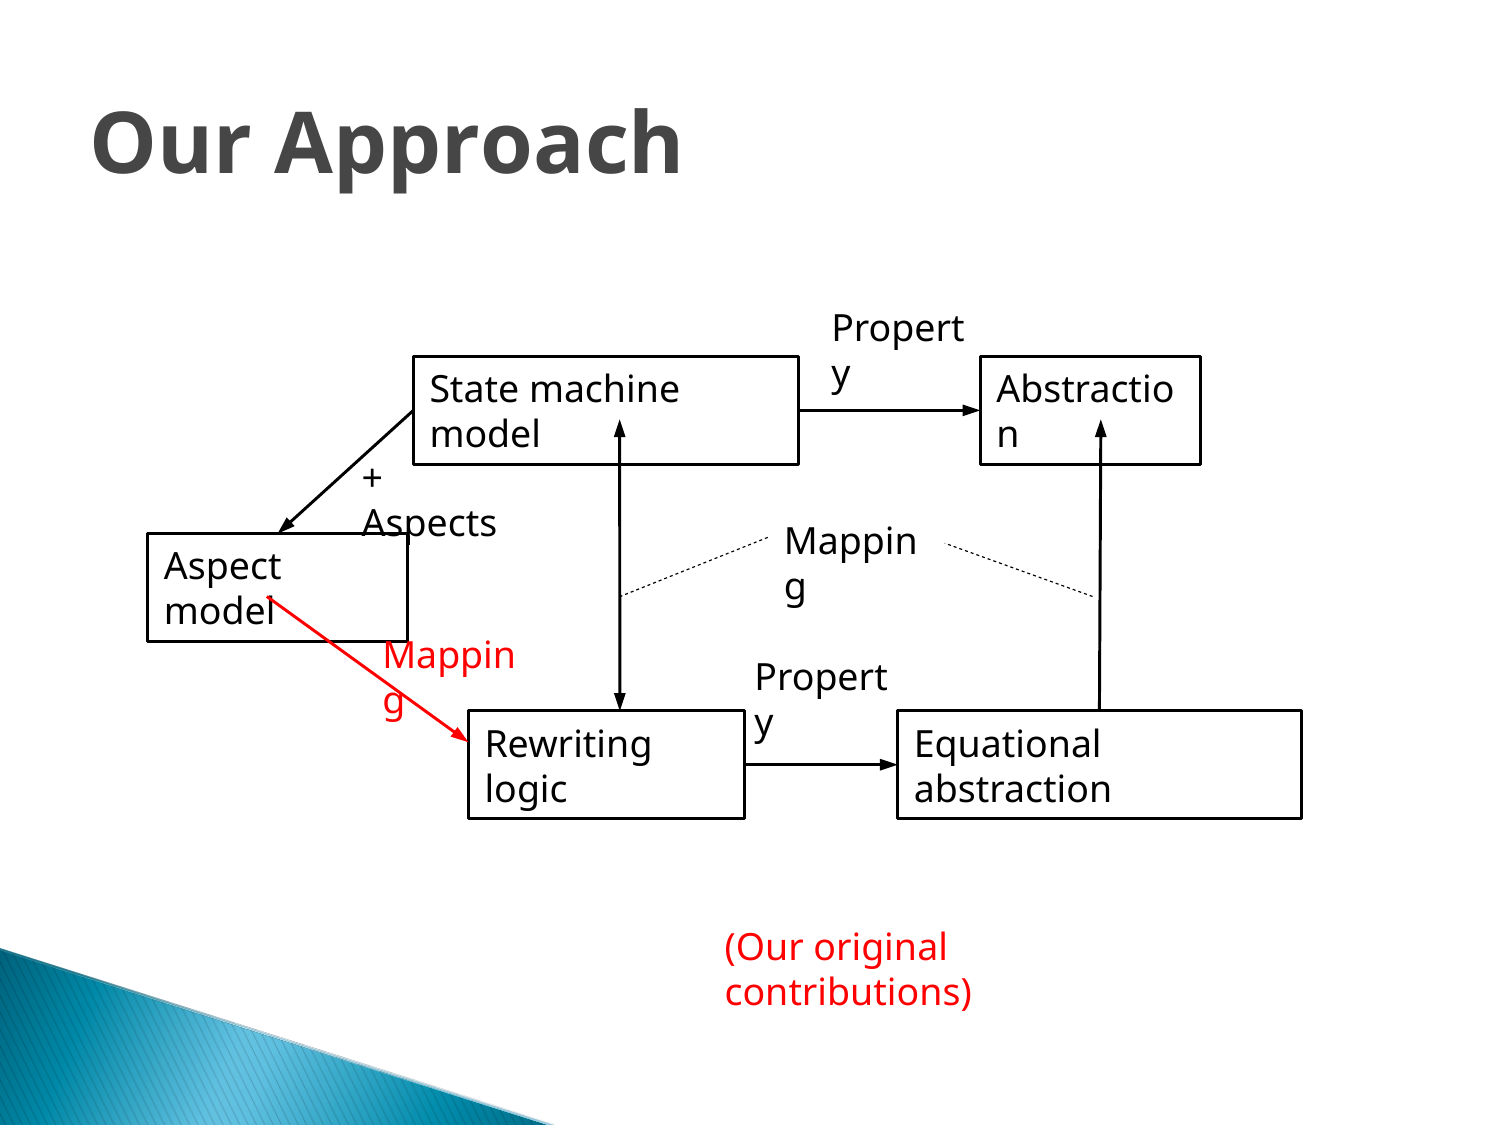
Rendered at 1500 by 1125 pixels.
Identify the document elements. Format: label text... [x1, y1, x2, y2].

text_box Rewriting logic [468, 710, 745, 774]
text_box Aspect model [147, 533, 408, 597]
text_box Property [814, 295, 990, 359]
text_box Mapping [767, 507, 945, 571]
text_box (Our original contributions) [709, 915, 1182, 976]
text_box Equational abstraction [897, 710, 1302, 774]
text_box State machine model [413, 356, 799, 420]
title Our Approach [75, 20, 1426, 257]
text_box Property [738, 643, 913, 707]
text_box + Aspects [345, 445, 544, 508]
text_box Mapping [366, 622, 543, 686]
text_box Abstraction [980, 356, 1201, 420]
